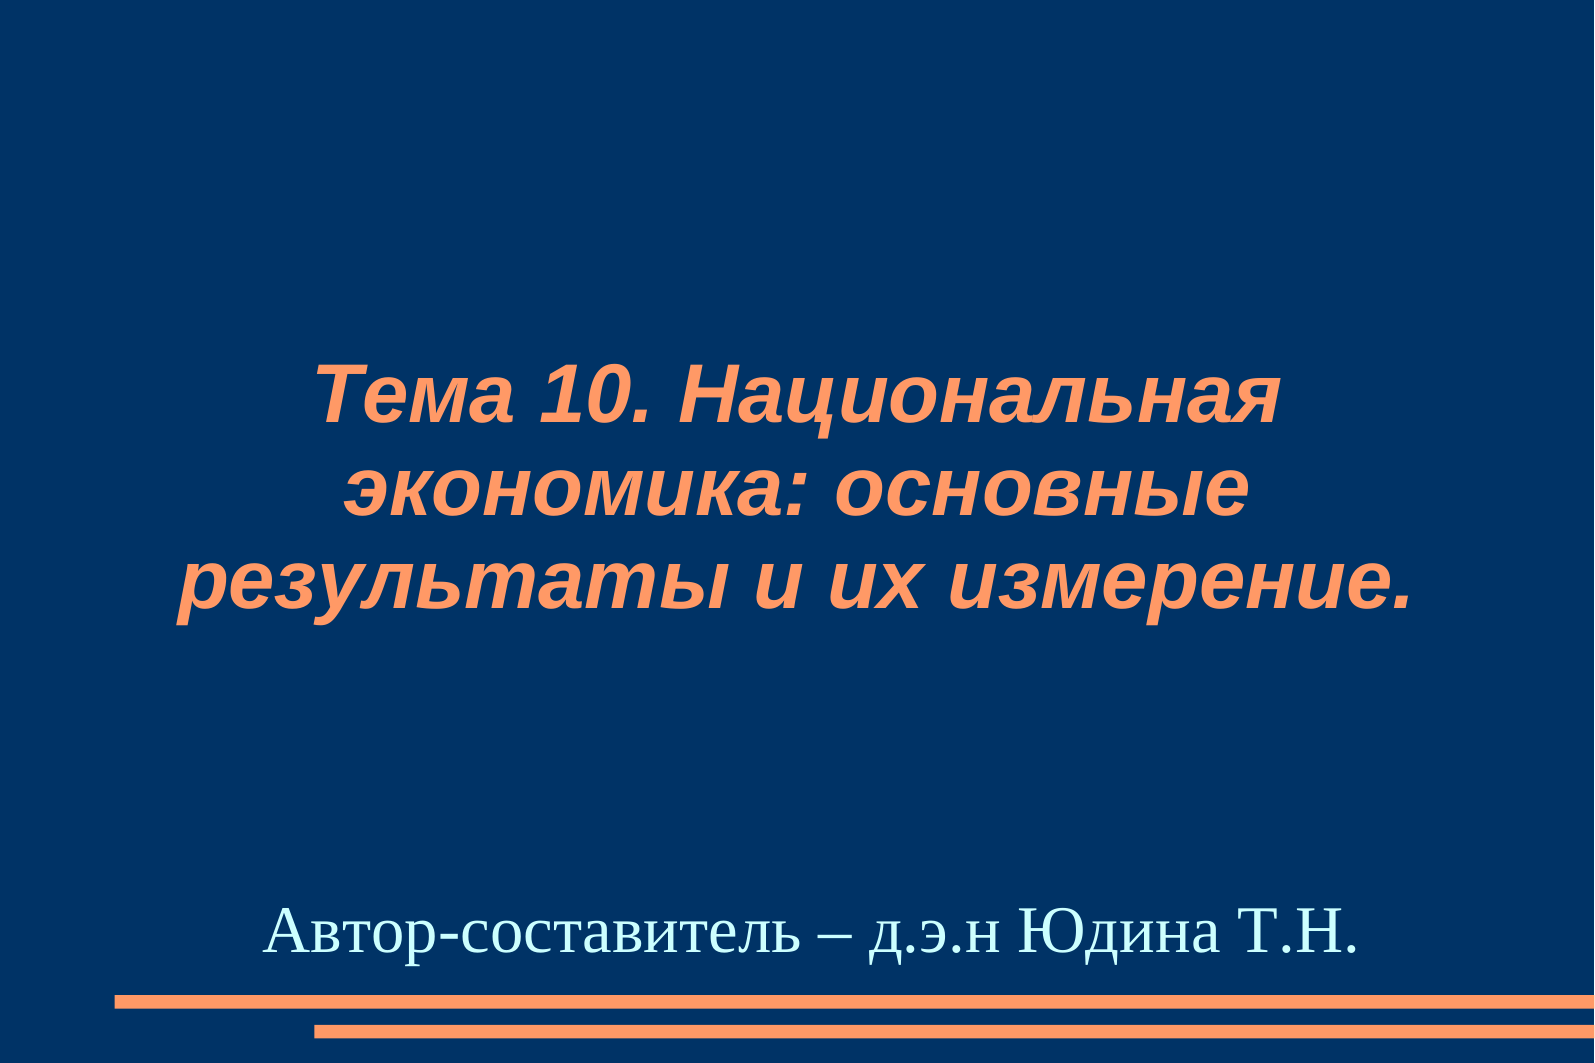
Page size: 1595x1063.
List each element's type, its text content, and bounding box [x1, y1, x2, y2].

title Тема 10. Национальная экономика: основные результаты и их измерение. [116, 346, 1479, 626]
subtitle Автор-составитель – д.э.н Юдина Т.Н. [118, 465, 1506, 1063]
